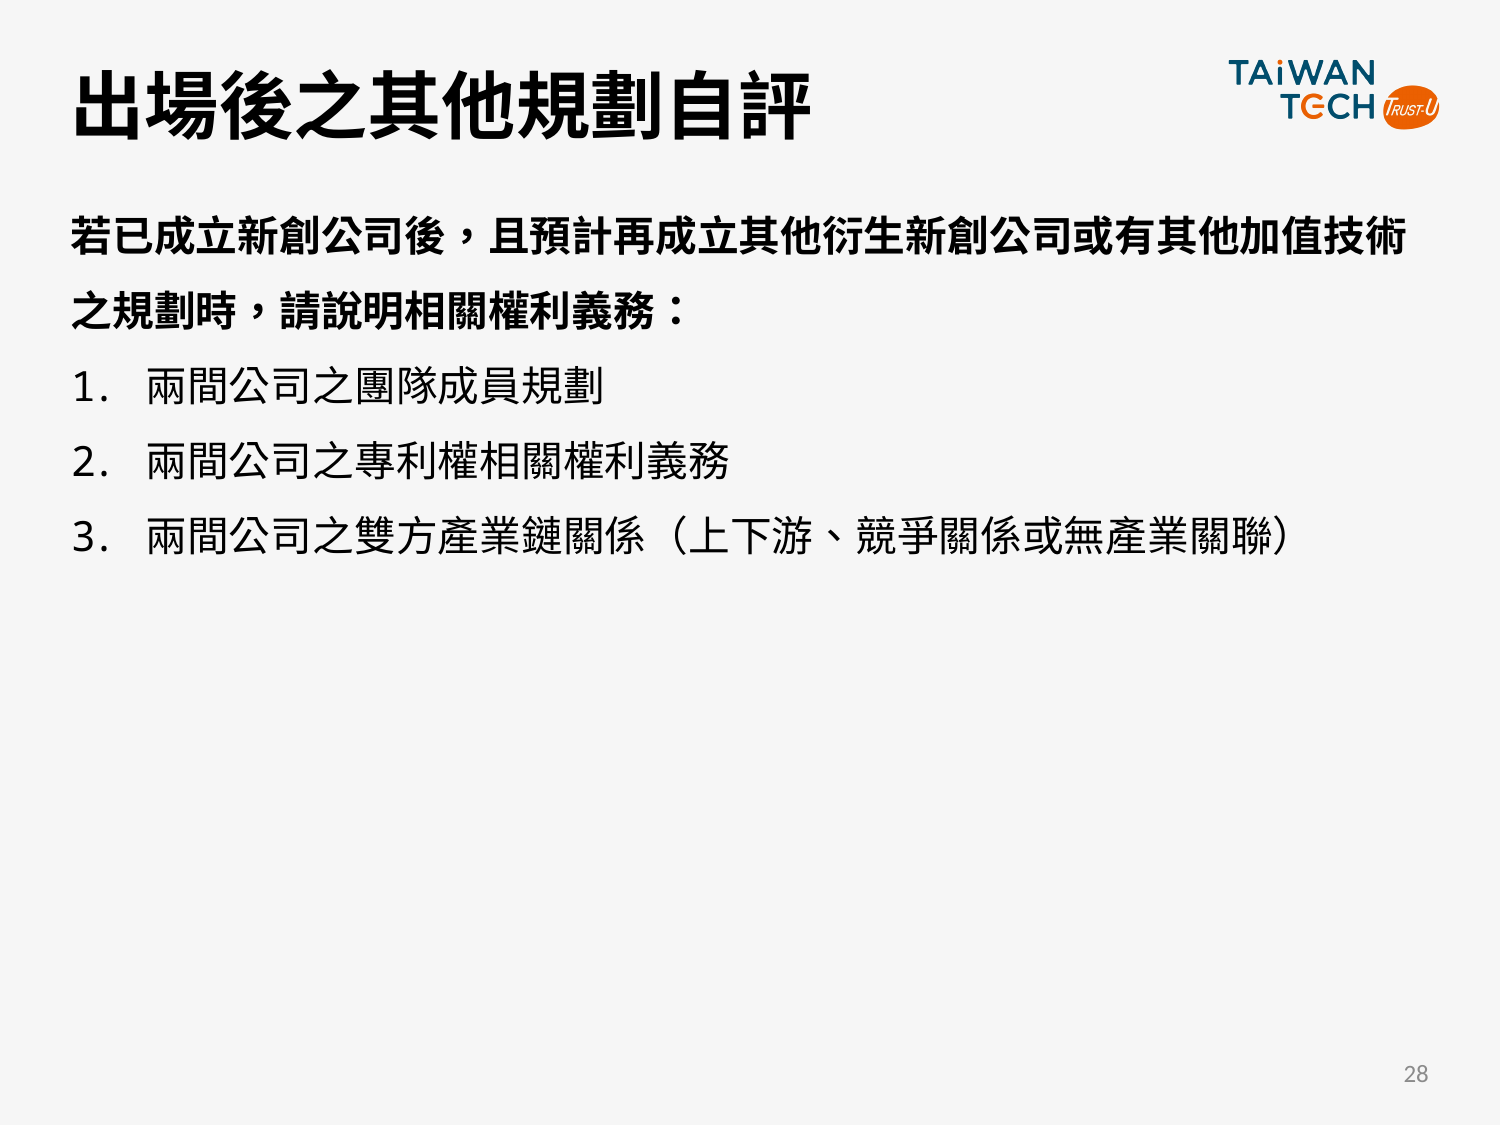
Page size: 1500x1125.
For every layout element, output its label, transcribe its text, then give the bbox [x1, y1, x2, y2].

slide_number <編號> [1106, 1042, 1445, 1103]
title 出場後之其他規劃自評 [55, 33, 1444, 156]
text_box 若已成立新創公司後，且預計再成立其他衍生新創公司或有其他加值技術之規劃時，請說明相關權利義務： 兩間公司之團隊成員規劃 兩間公司之專利權相關權利義務 兩間公司之雙方產業鏈關係（上下游、競爭關係或無產業關聯） [55, 176, 1444, 567]
